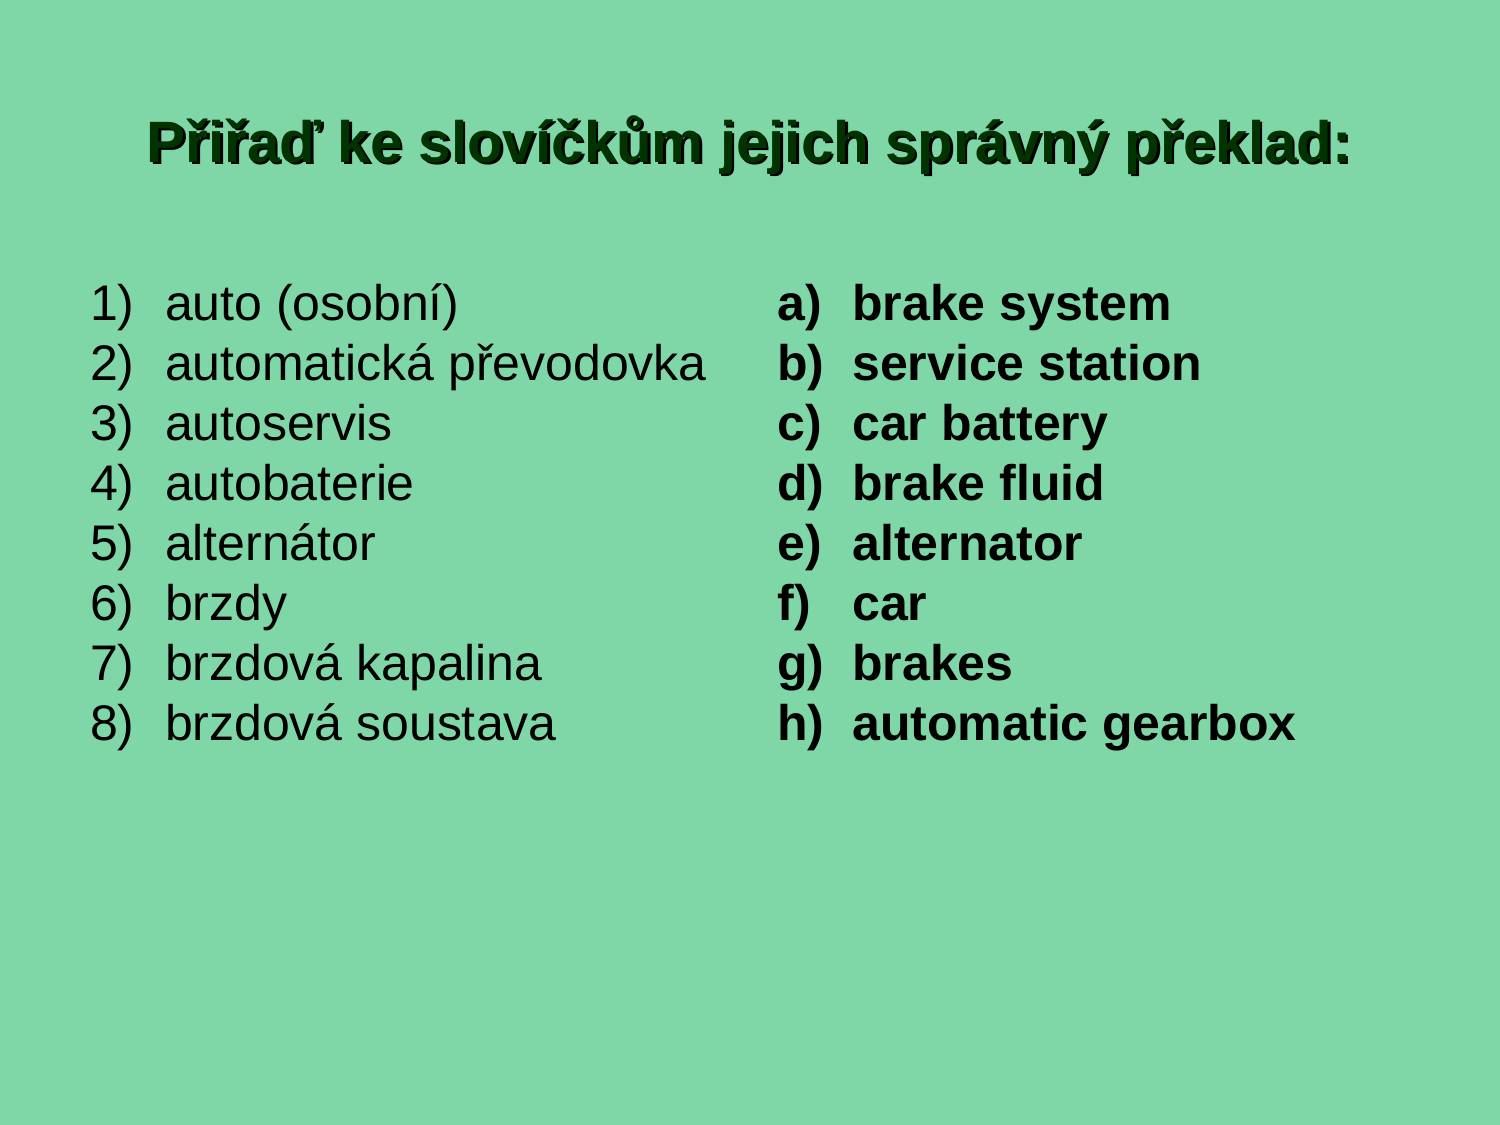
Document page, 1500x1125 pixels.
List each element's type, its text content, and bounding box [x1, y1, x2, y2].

list auto (osobní) automatická převodovka autoservis autobaterie alternátor brzdy brzdová kapalina brzdová soustava [75, 262, 738, 1006]
title Přiřaď ke slovíčkům jejich správný překlad: [75, 45, 1426, 233]
list brake system service station car battery brake fluid alternator car brakes automatic gearbox [762, 262, 1426, 1006]
